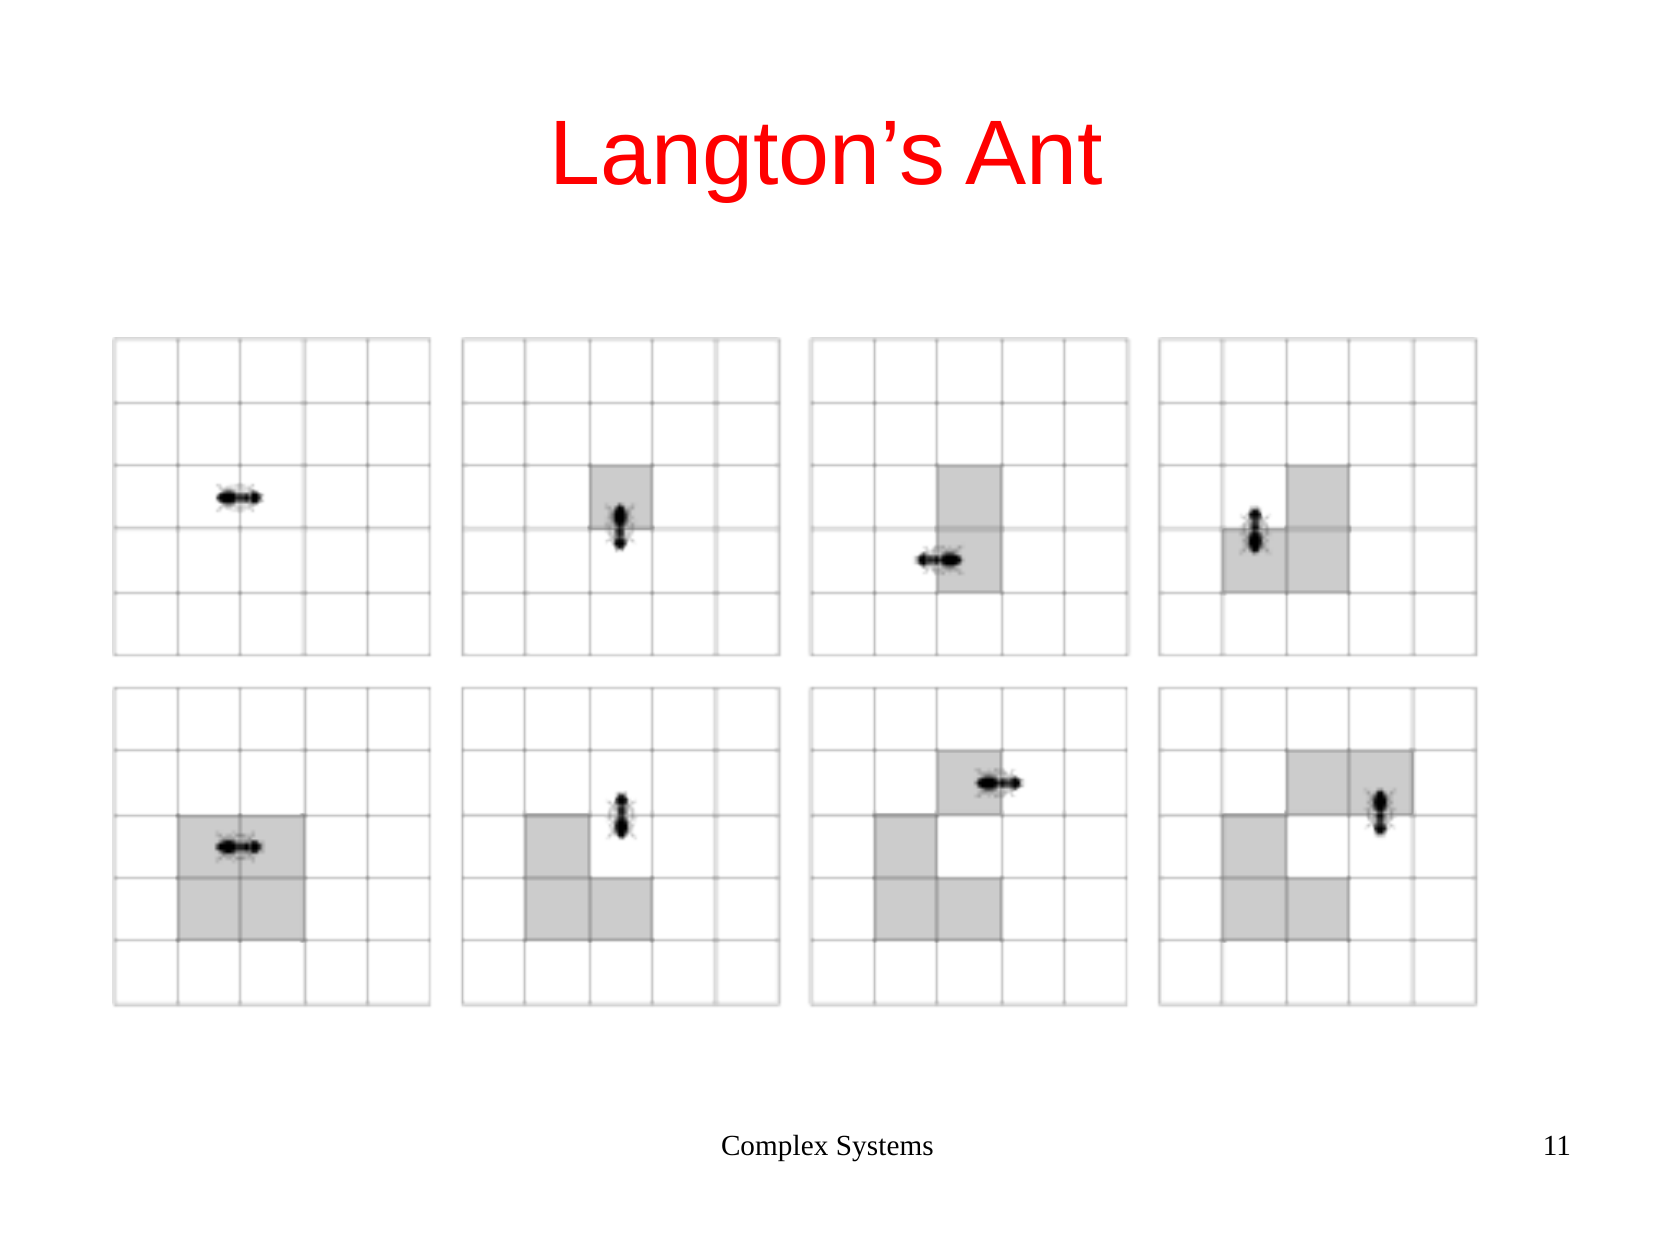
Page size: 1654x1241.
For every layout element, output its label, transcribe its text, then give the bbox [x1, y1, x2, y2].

picture [112, 337, 1489, 1015]
title Langton’s Ant [82, 49, 1571, 257]
